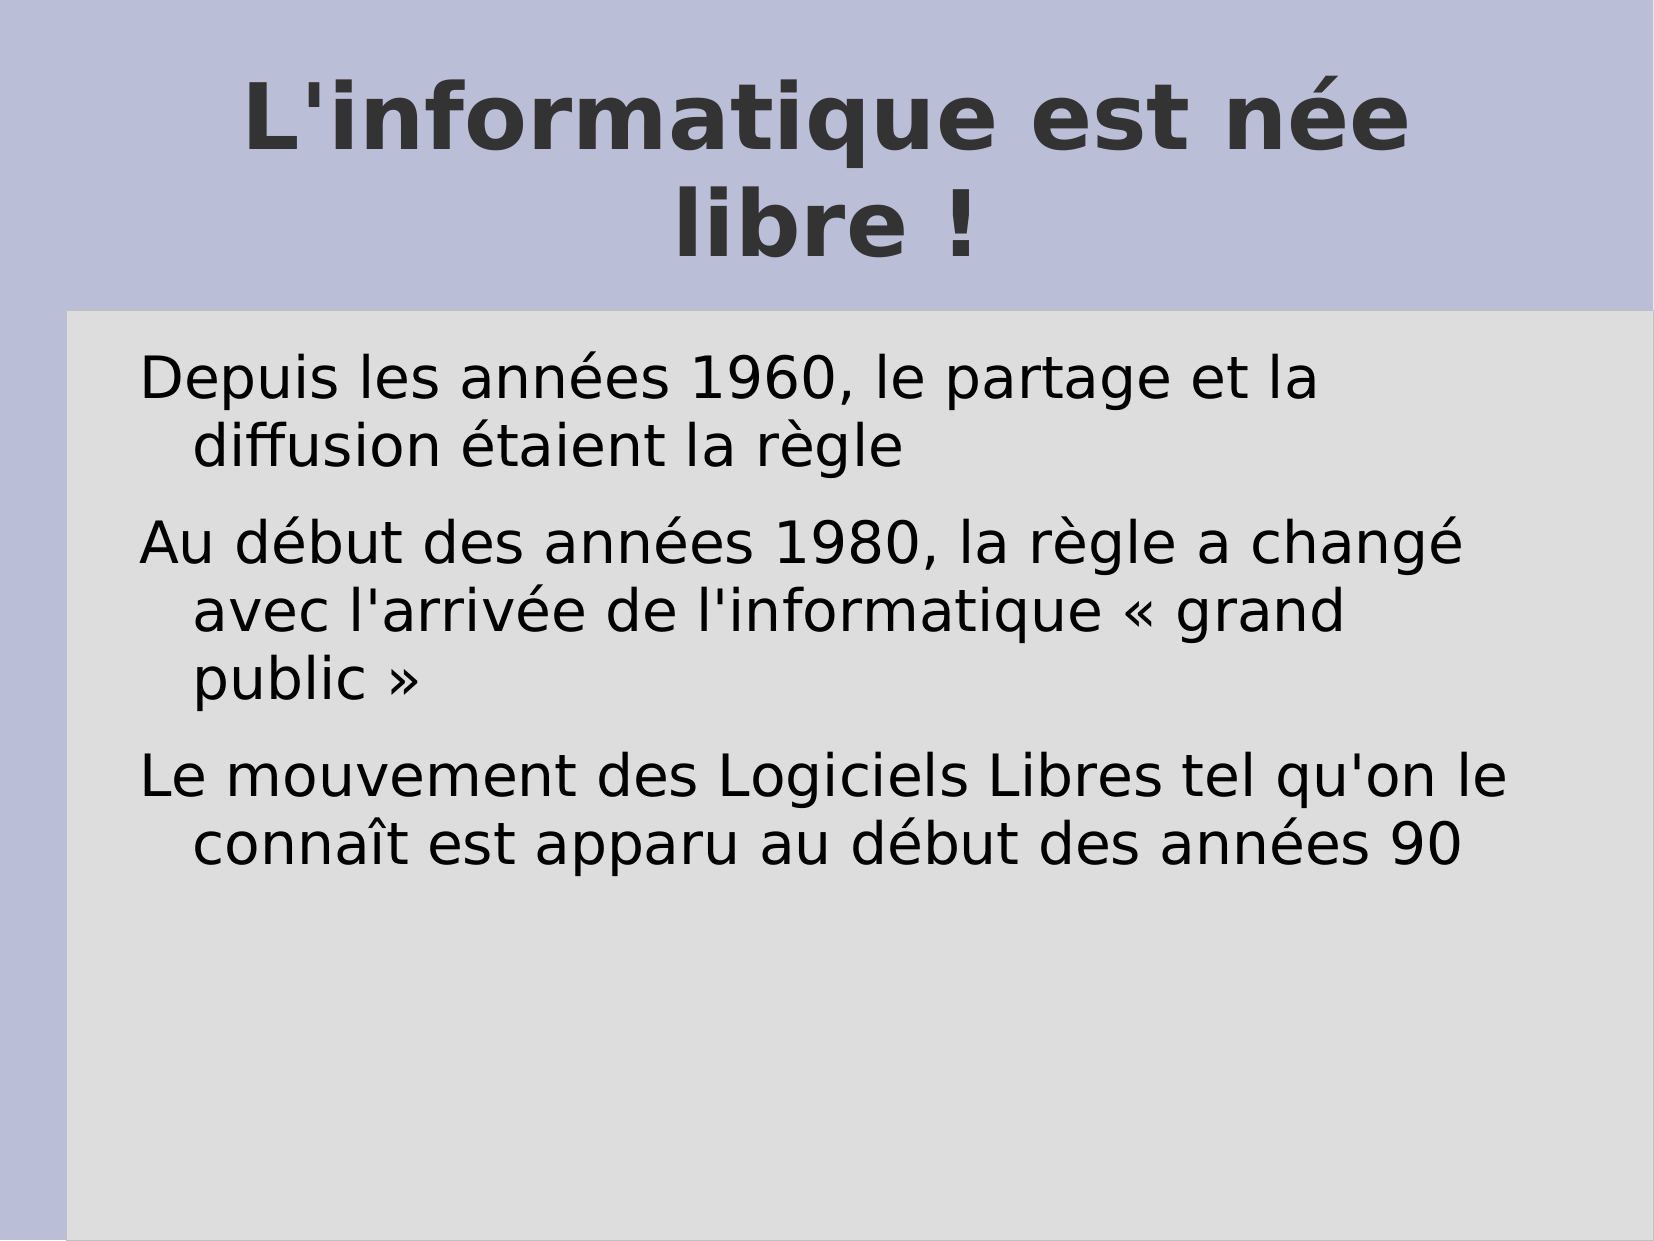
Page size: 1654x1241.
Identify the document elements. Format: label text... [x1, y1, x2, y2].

list Depuis les années 1960, le partage et la diffusion étaient la règle Au début des années 1980, la règle a changé avec l'arrivée de l'informatique « grand public » Le mouvement des Logiciels Libres tel qu'on le connaît est apparu au début des années 90 [121, 344, 1534, 1127]
title L'informatique est née libre ! [121, 64, 1534, 279]
